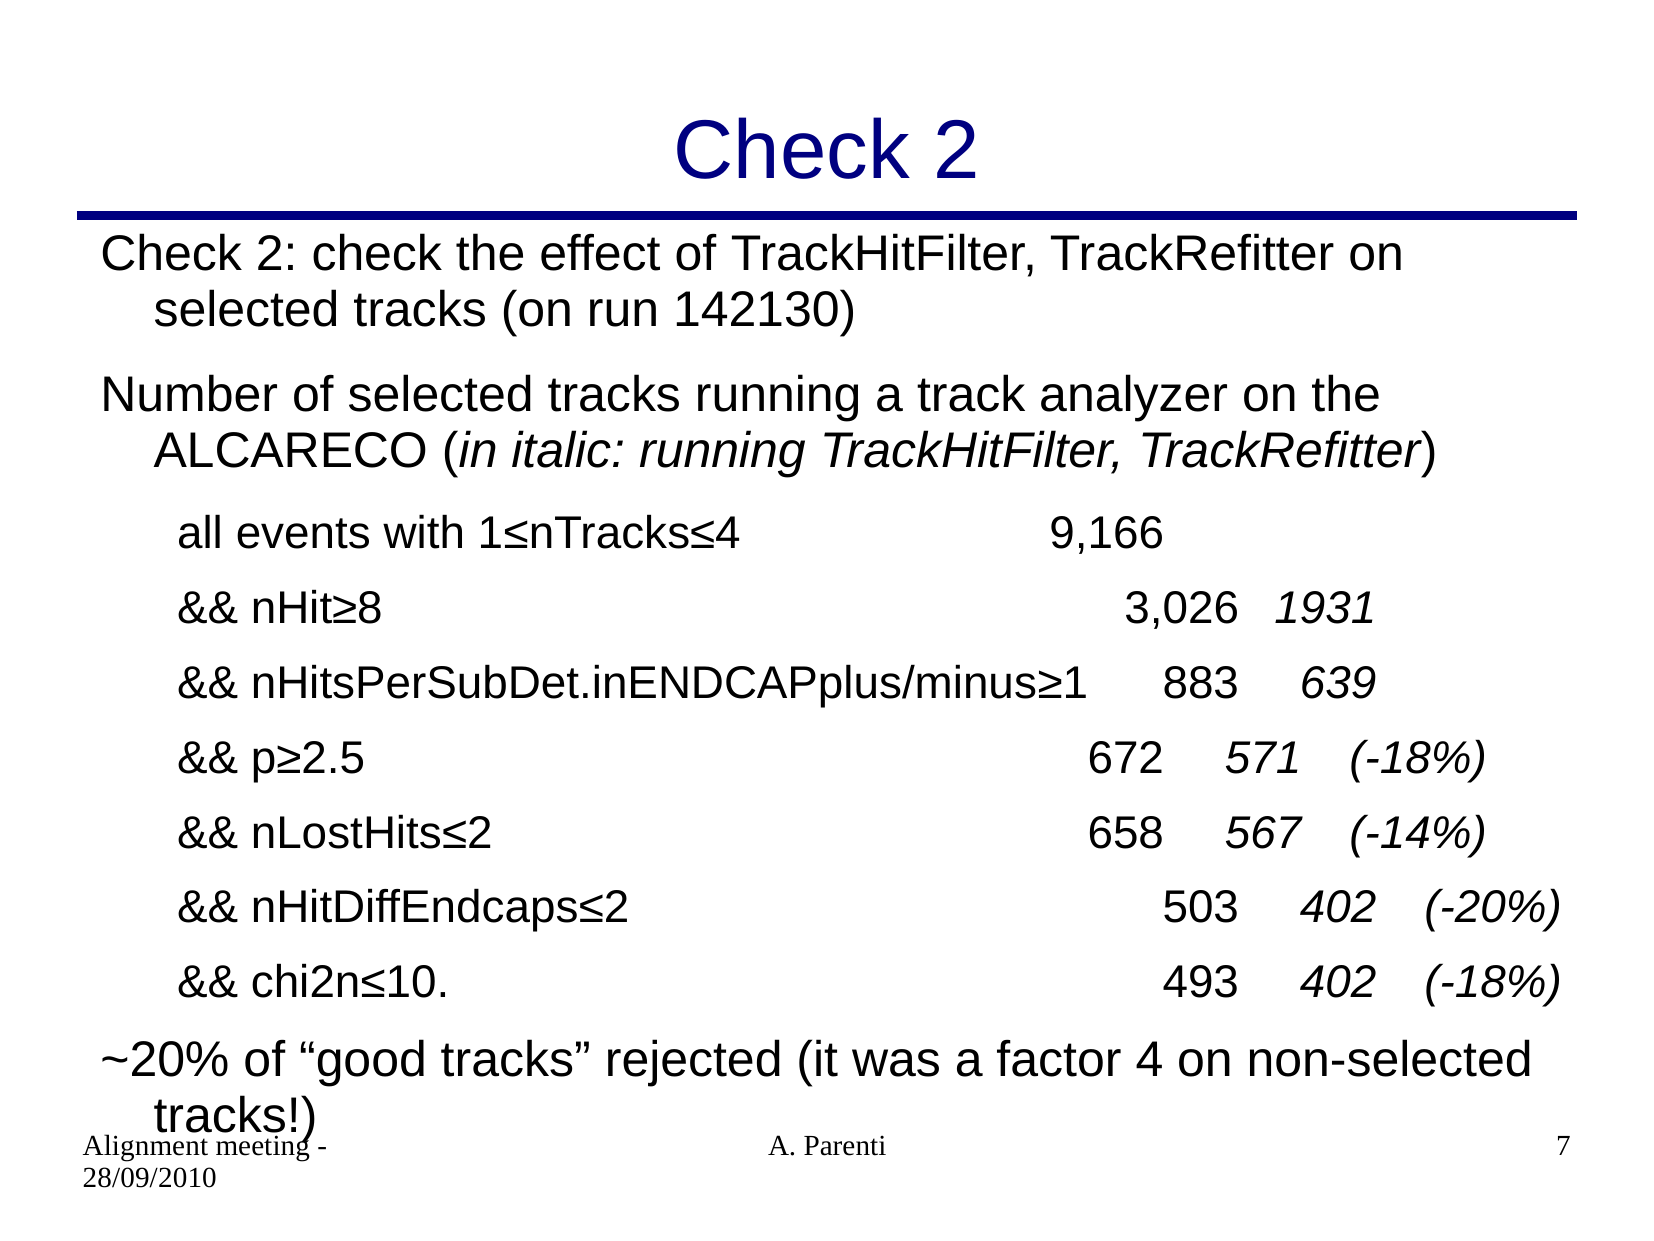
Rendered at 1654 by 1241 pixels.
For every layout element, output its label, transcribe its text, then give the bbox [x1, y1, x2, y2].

title Check 2 [82, 75, 1571, 225]
list Check 2: check the effect of TrackHitFilter, TrackRefitter on selected tracks (on run 142130) Number of selected tracks running a track analyzer on the ALCARECO (in italic: running TrackHitFilter, TrackRefitter) all events with 1≤nTracks≤4 9,166 && nHit≥8 3,026 1931 && nHitsPerSubDet.inENDCAPplus/minus≥1 883 639 && p≥2.5 672 571 (-18%) && nLostHits≤2 658 567 (-14%) && nHitDiffEndcaps≤2 503 402 (-20%) && chi2n≤10. 493 402 (-18%) ~20% of “good tracks” rejected (it was a factor 4 on non-selected tracks!) [82, 225, 1571, 1143]
